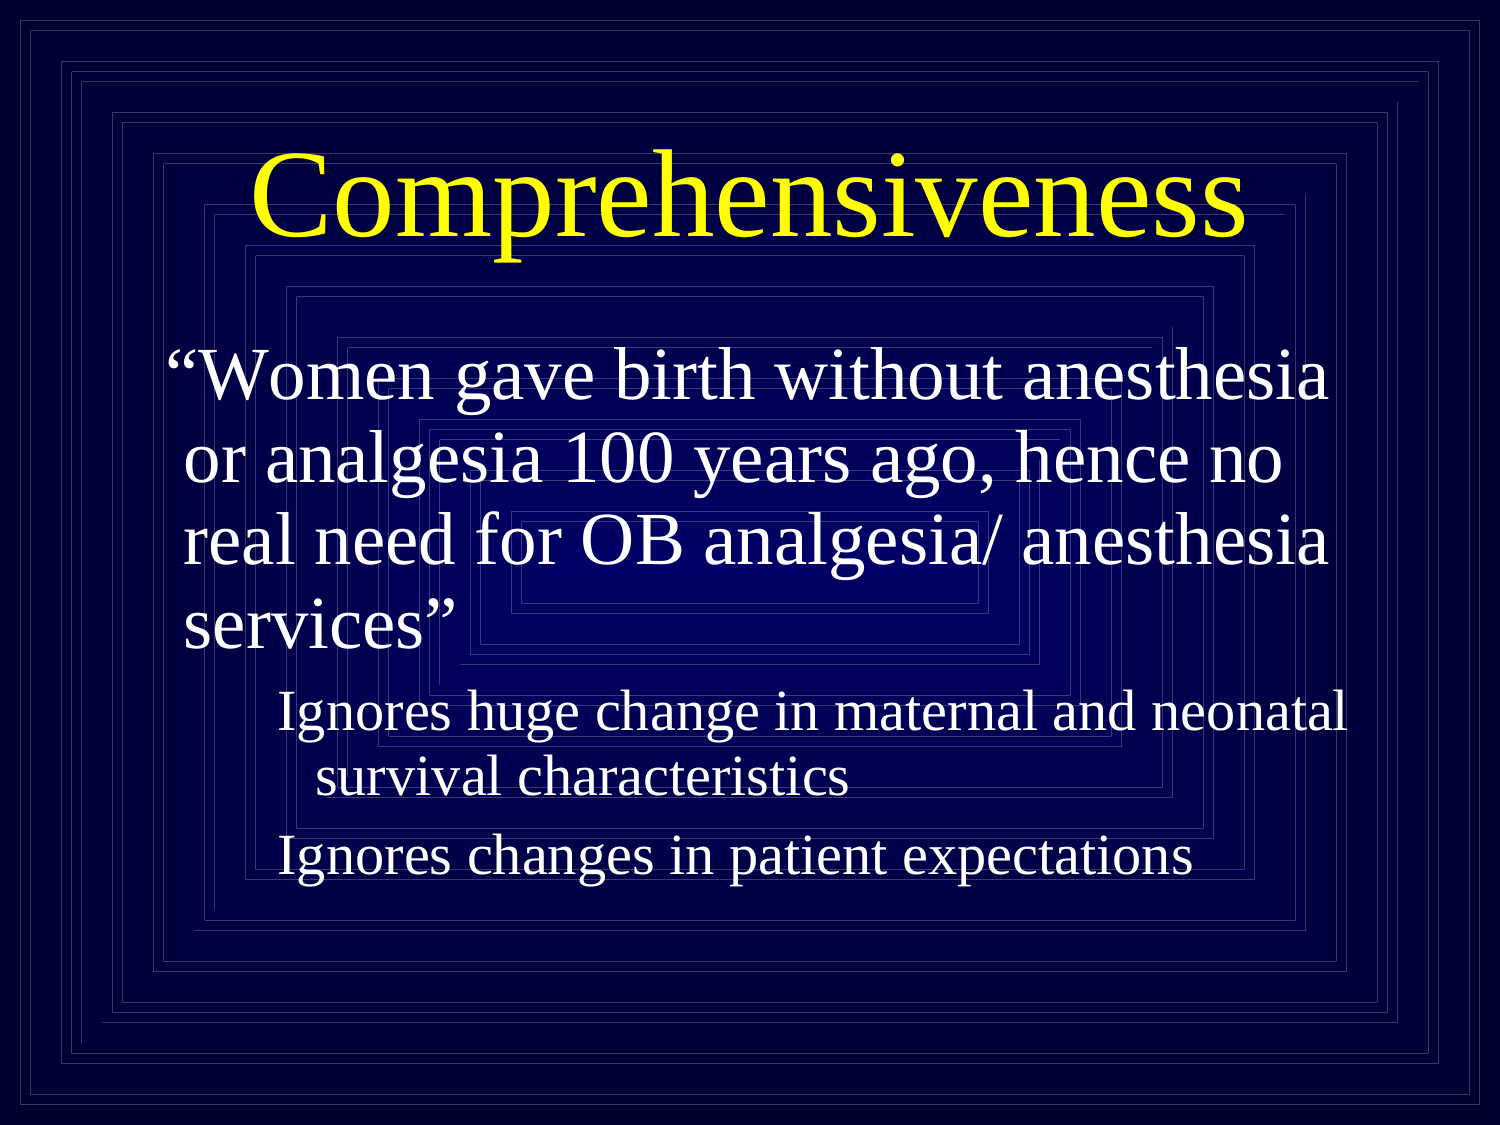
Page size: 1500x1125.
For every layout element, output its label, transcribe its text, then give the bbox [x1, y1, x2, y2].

title Comprehensiveness [112, 36, 1388, 324]
list “Women gave birth without anesthesia or analgesia 100 years ago, hence no real need for OB analgesia/ anesthesia services” Ignores huge change in maternal and neonatal survival characteristics Ignores changes in patient expectations [112, 324, 1388, 1125]
